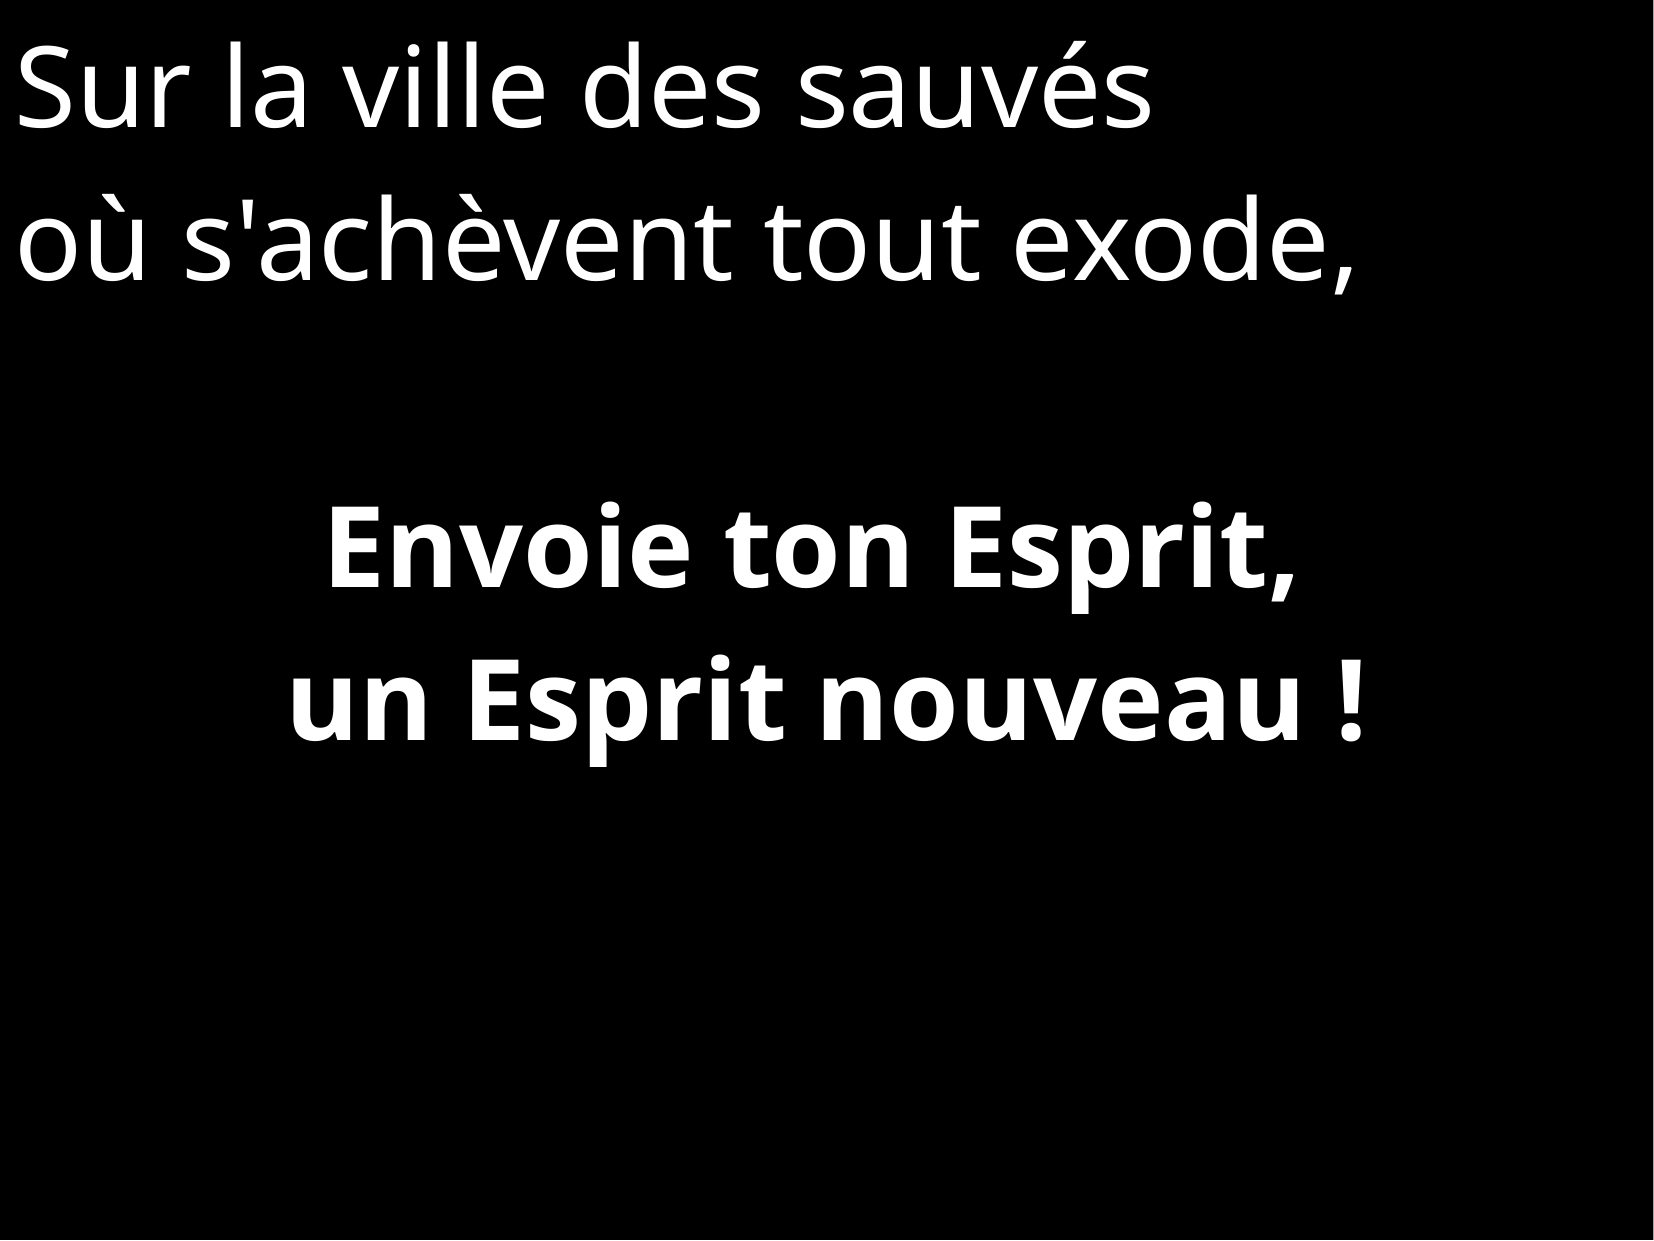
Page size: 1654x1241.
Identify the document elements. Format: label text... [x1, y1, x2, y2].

text_box Sur la ville des sauvés où s'achèvent tout exode, Envoie ton Esprit, un Esprit nouveau ! [0, 0, 1654, 1241]
